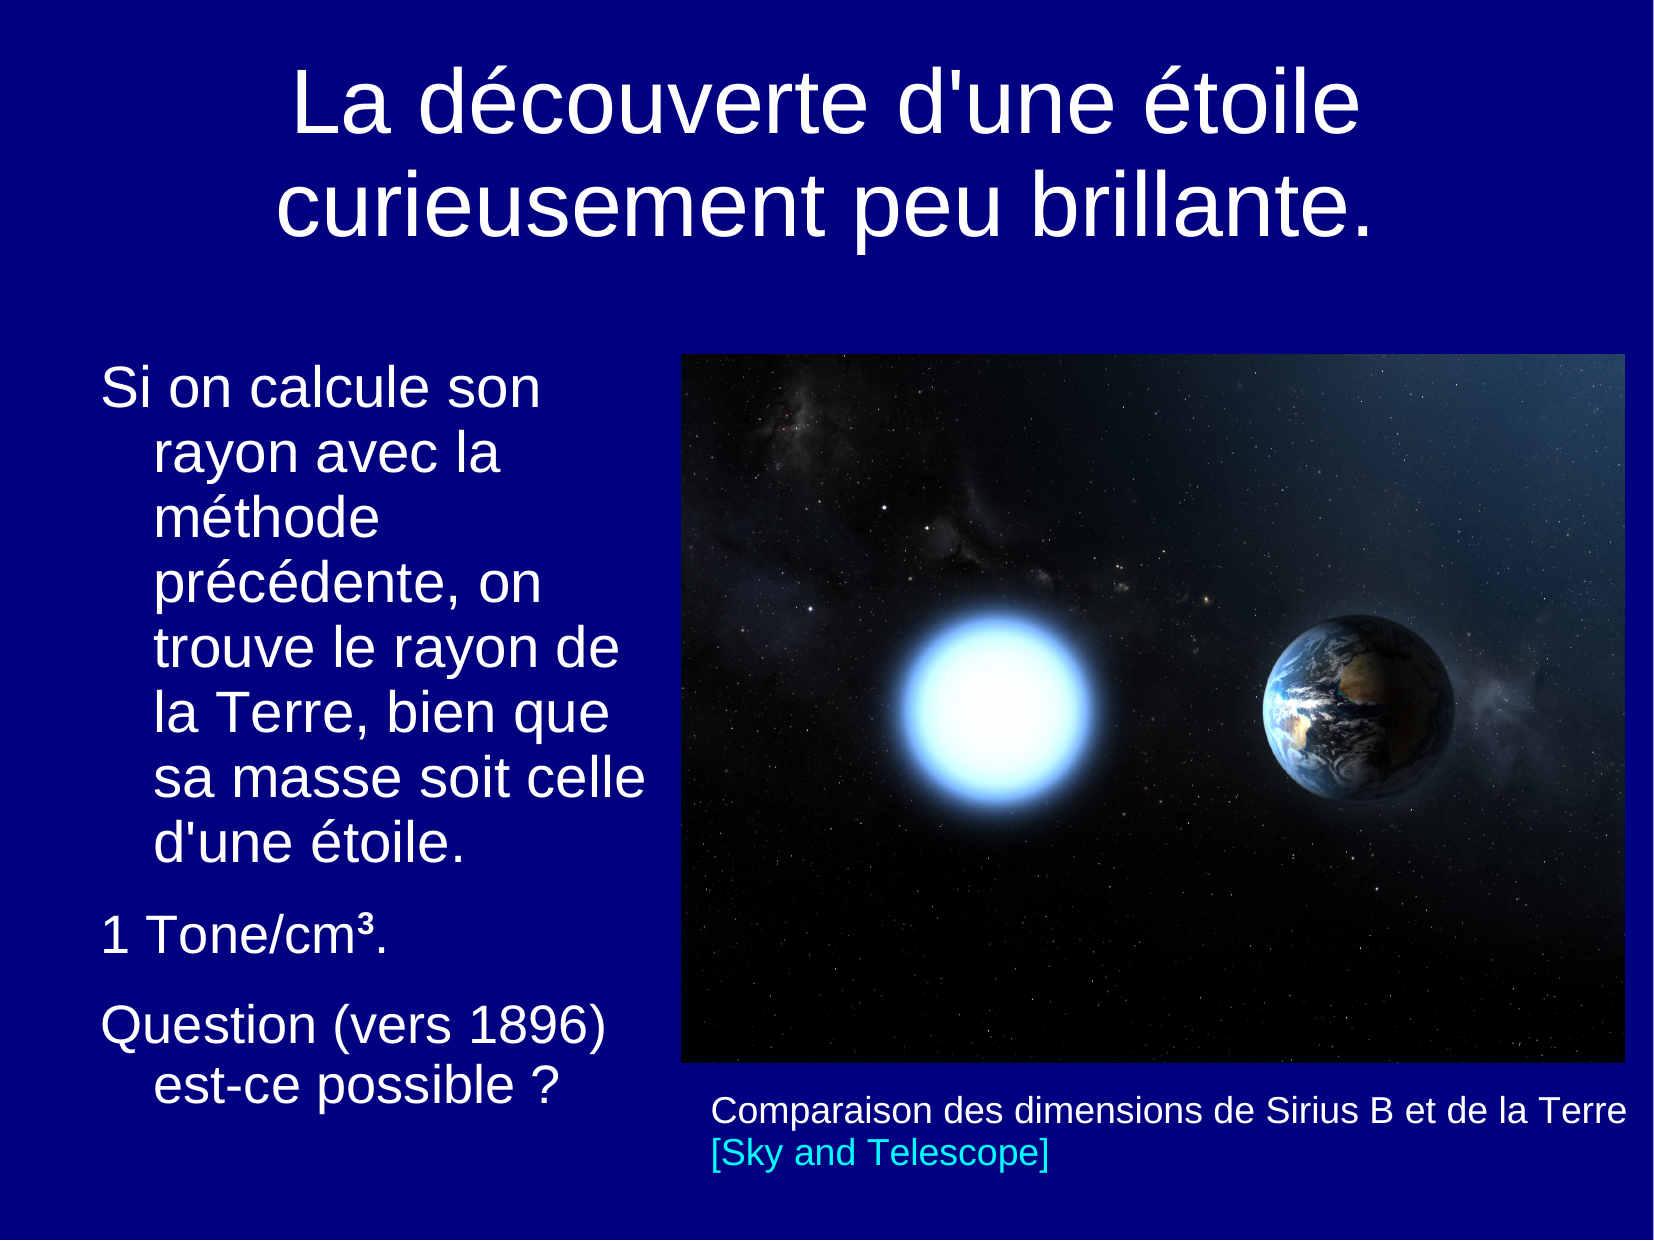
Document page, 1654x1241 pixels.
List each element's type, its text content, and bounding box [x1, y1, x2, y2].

list Si on calcule son rayon avec la méthode précédente, on trouve le rayon de la Terre, bien que sa masse soit celle d'une étoile. 1 Tone/cm3. Question (vers 1896) est-ce possible ? [82, 354, 680, 1117]
text_box Comparaison des dimensions de Sirius B et de la Terre [Sky and Telescope] [695, 1082, 1644, 1182]
picture [681, 354, 1625, 1063]
title La découverte d'une étoile curieusement peu brillante. [82, 49, 1571, 257]
